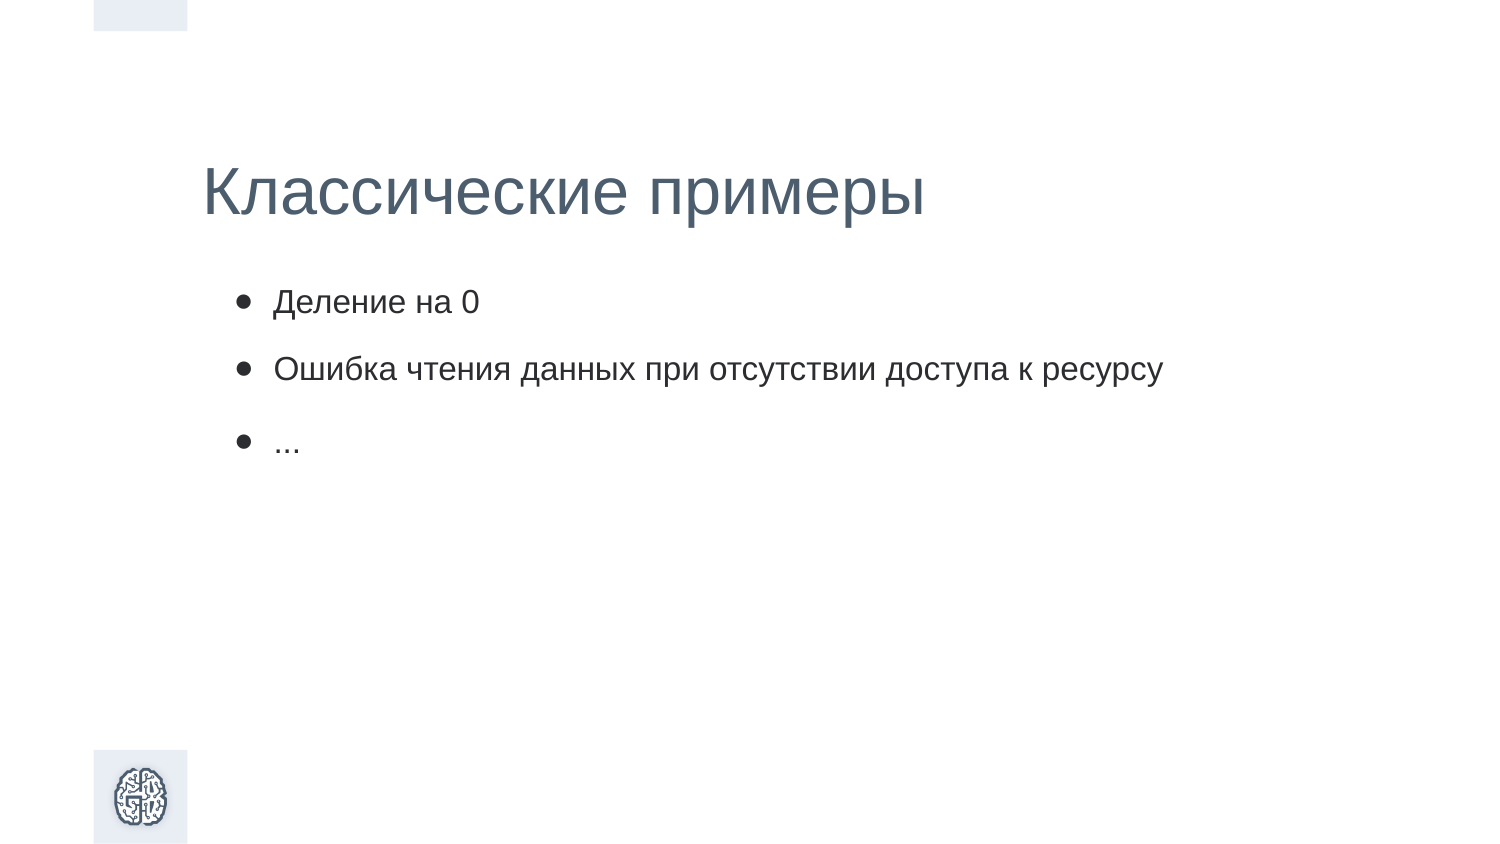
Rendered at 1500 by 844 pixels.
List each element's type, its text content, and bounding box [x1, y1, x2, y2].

text_box Ошибка чтения данных при отсутствии доступа к ресурсу [187, 321, 1313, 394]
text_box ... [187, 394, 1313, 467]
text_box Деление на 0 [187, 259, 1312, 322]
text_box Классические примеры [187, 93, 1312, 259]
picture [106, 760, 175, 834]
